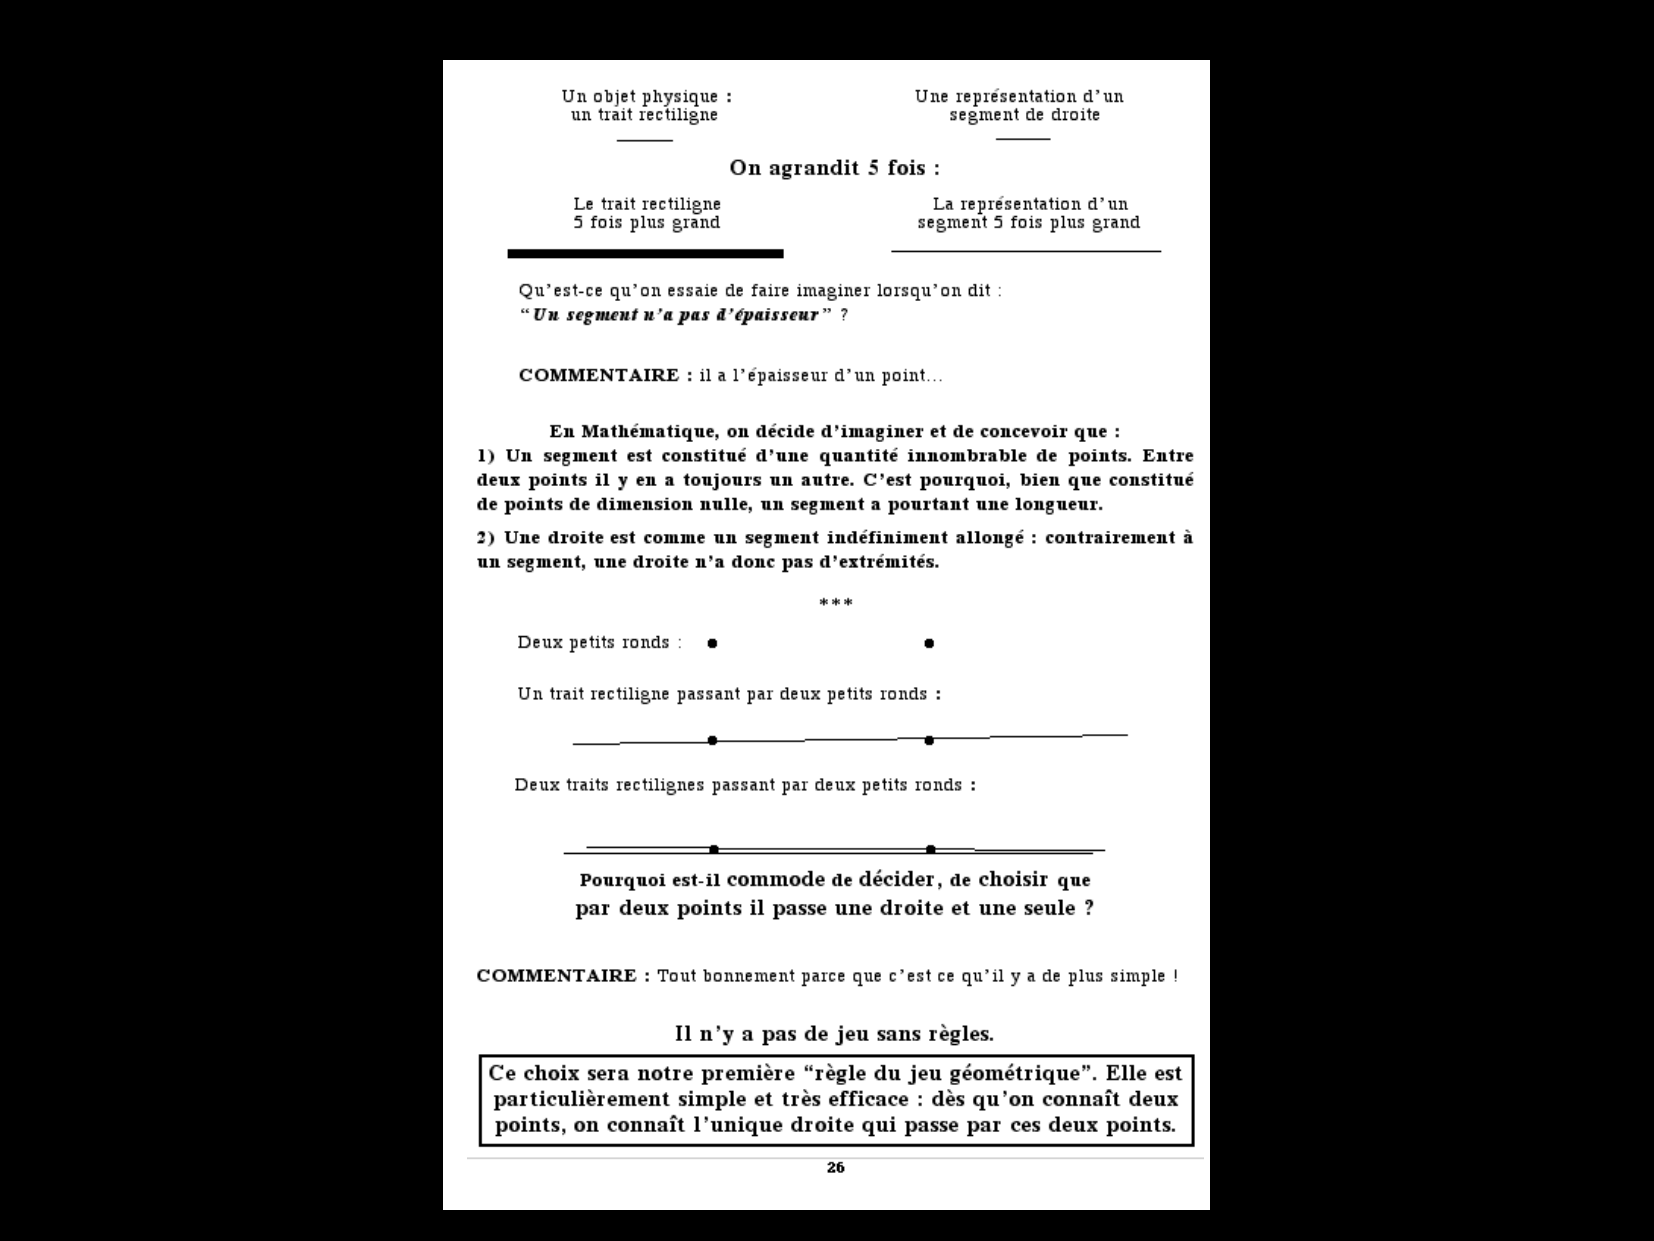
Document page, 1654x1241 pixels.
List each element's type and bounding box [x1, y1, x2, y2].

text_box [0, 0, 1654, 1241]
picture [467, 72, 1204, 1182]
